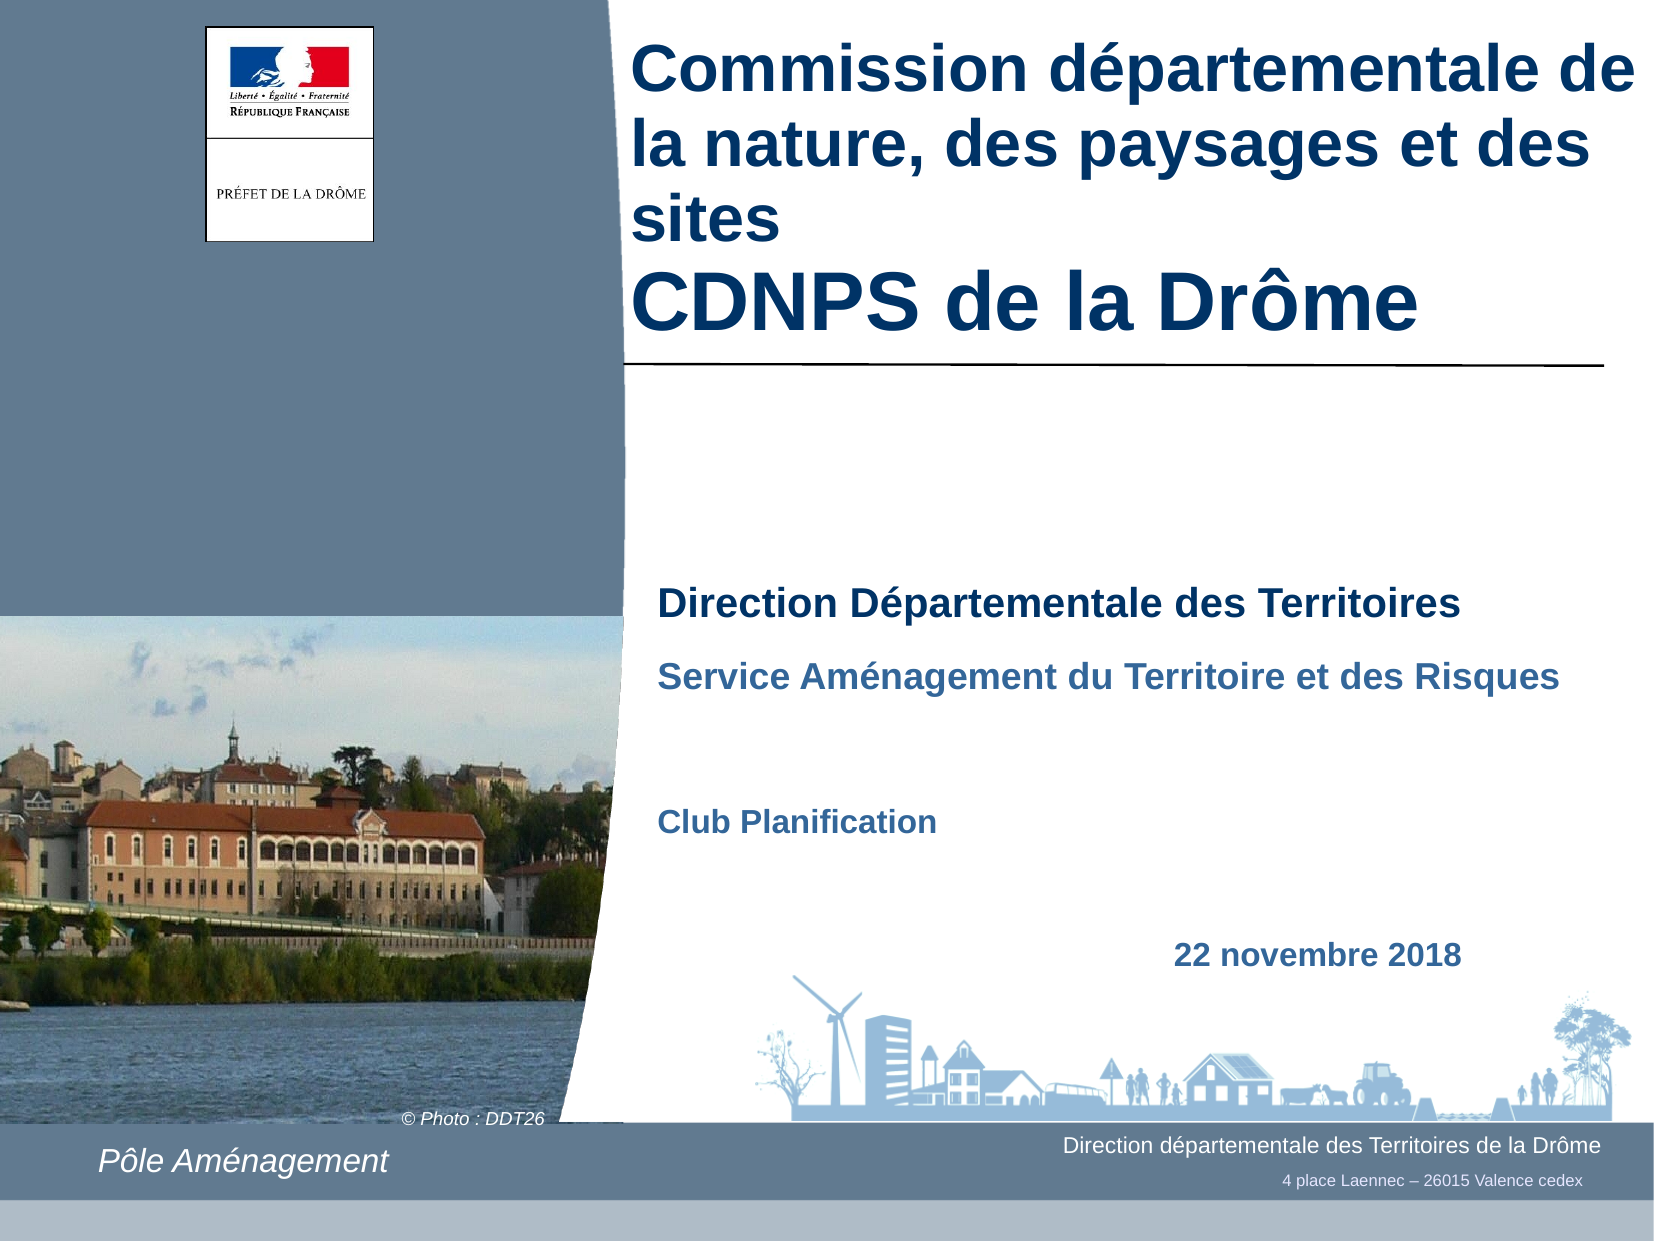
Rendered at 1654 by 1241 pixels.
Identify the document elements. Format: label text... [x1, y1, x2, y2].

text_box © Photo : DDT26 [315, 1088, 631, 1150]
picture [205, 26, 374, 242]
title Commission départementale de la nature, des paysages et des sites CDNPS de la Drôme [630, 31, 1654, 349]
text_box Direction Départementale des Territoires Service Aménagement du Territoire et des Risques Club Planification 22 novembre 2018 [657, 576, 1605, 977]
picture [0, 612, 1654, 1124]
text_box Pôle Aménagement [26, 1132, 461, 1190]
